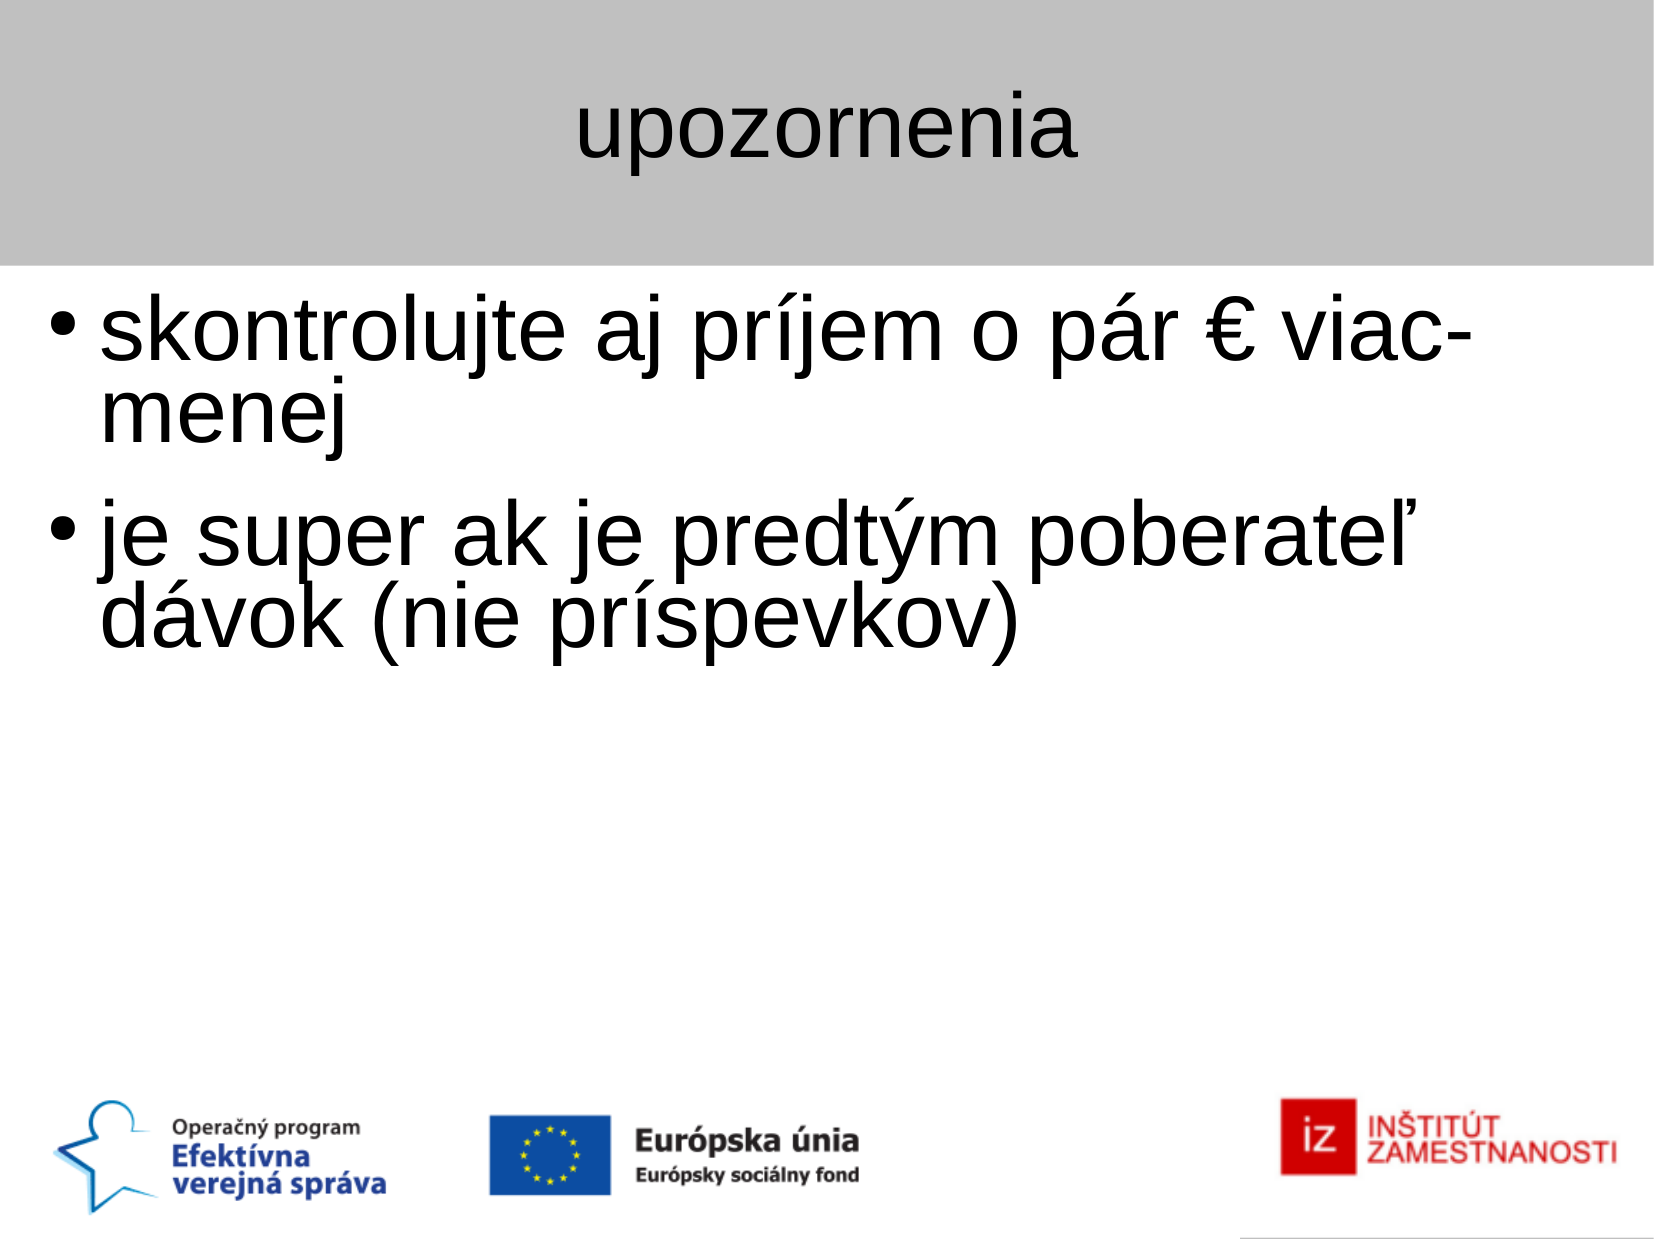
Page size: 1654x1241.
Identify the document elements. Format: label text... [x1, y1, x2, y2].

picture [29, 1077, 886, 1241]
list skontrolujte aj príjem o pár € viac-menej je super ak je predtým poberateľ dávok (nie príspevkov) [29, 295, 1533, 1077]
picture [1240, 1033, 1654, 1241]
title upozornenia [88, 29, 1565, 237]
